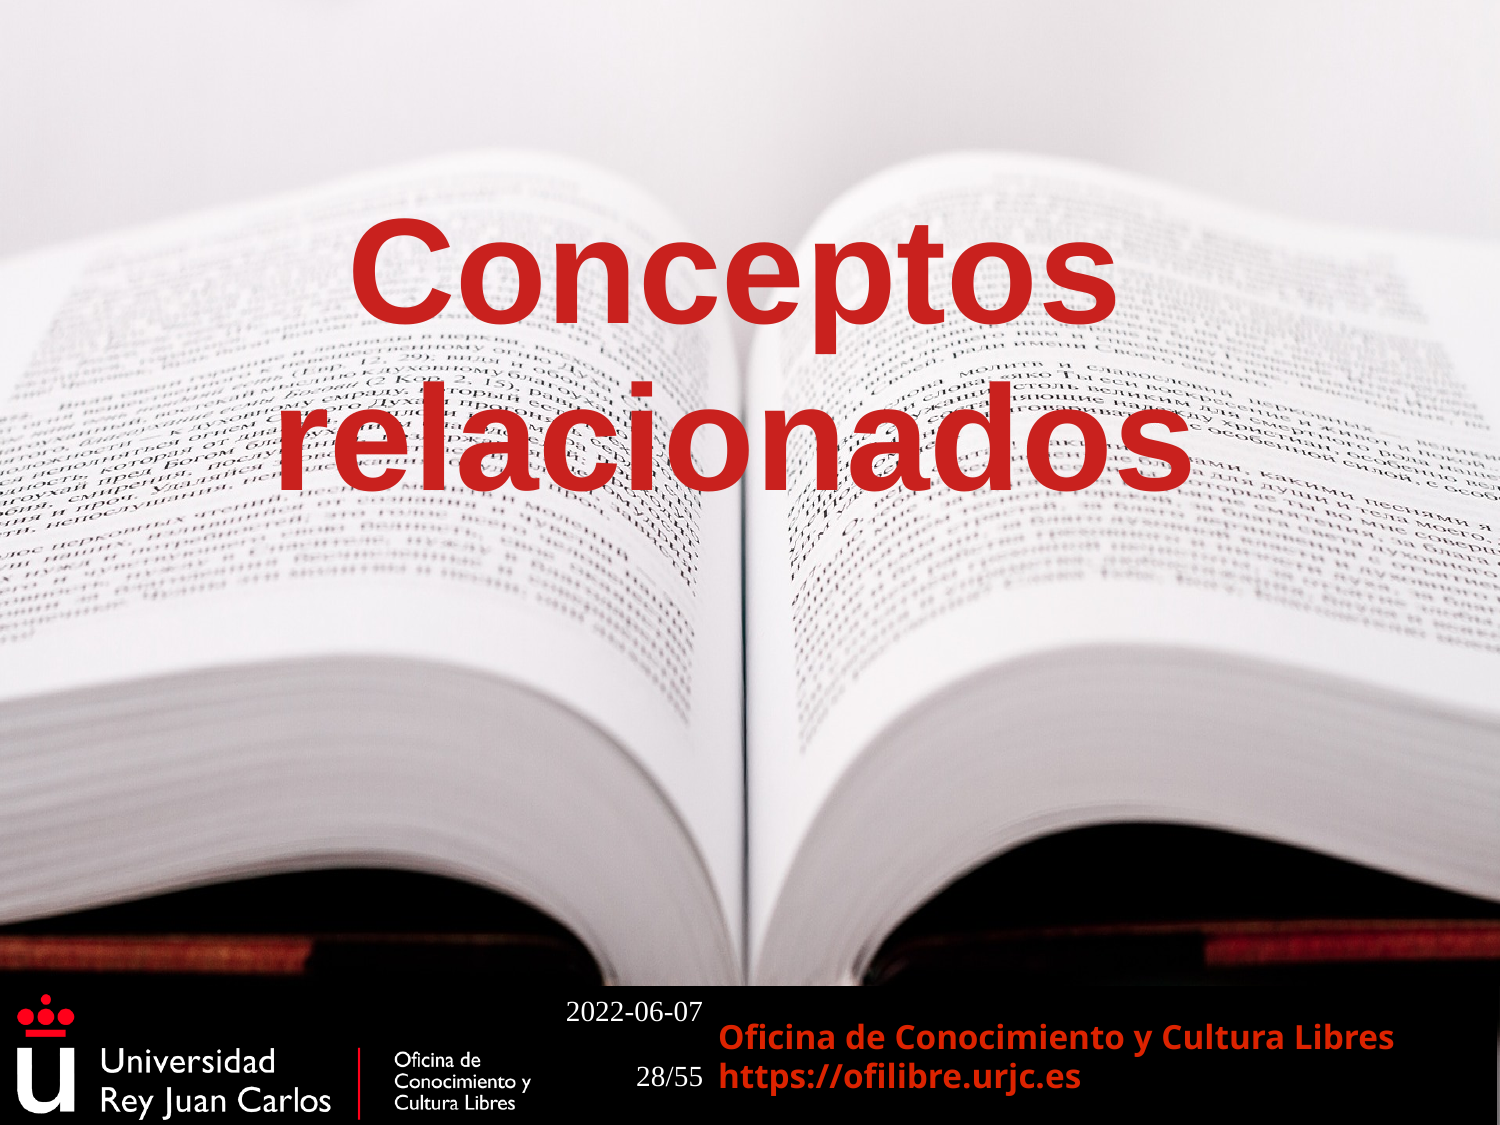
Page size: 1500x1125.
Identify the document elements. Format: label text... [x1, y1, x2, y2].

picture [17, 994, 531, 1120]
picture [0, 0, 1500, 1125]
title [75, 389, 1425, 578]
text_box Conceptos relacionados [120, 179, 1351, 530]
